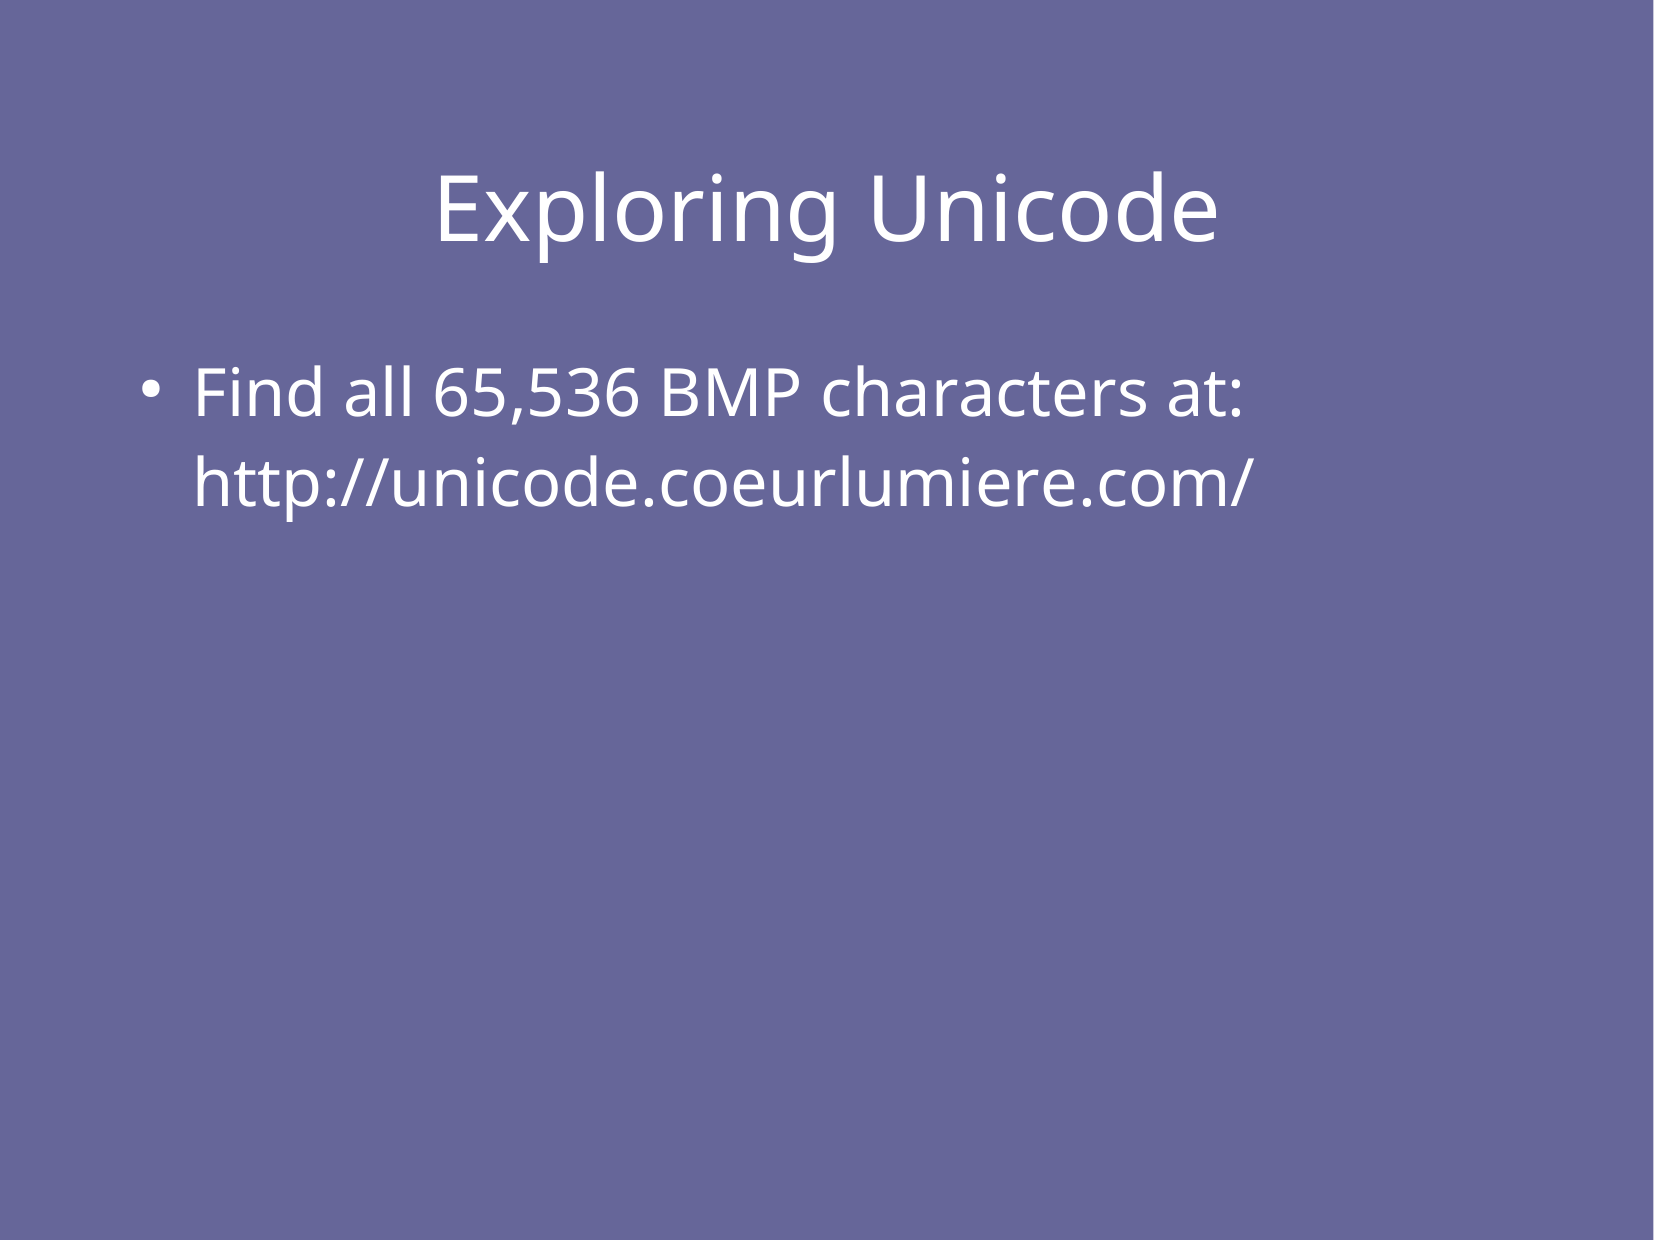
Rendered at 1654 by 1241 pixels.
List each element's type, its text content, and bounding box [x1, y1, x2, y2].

list Find all 65,536 BMP characters at: http://unicode.coeurlumiere.com/ [121, 344, 1534, 1127]
title Exploring Unicode [121, 102, 1534, 310]
